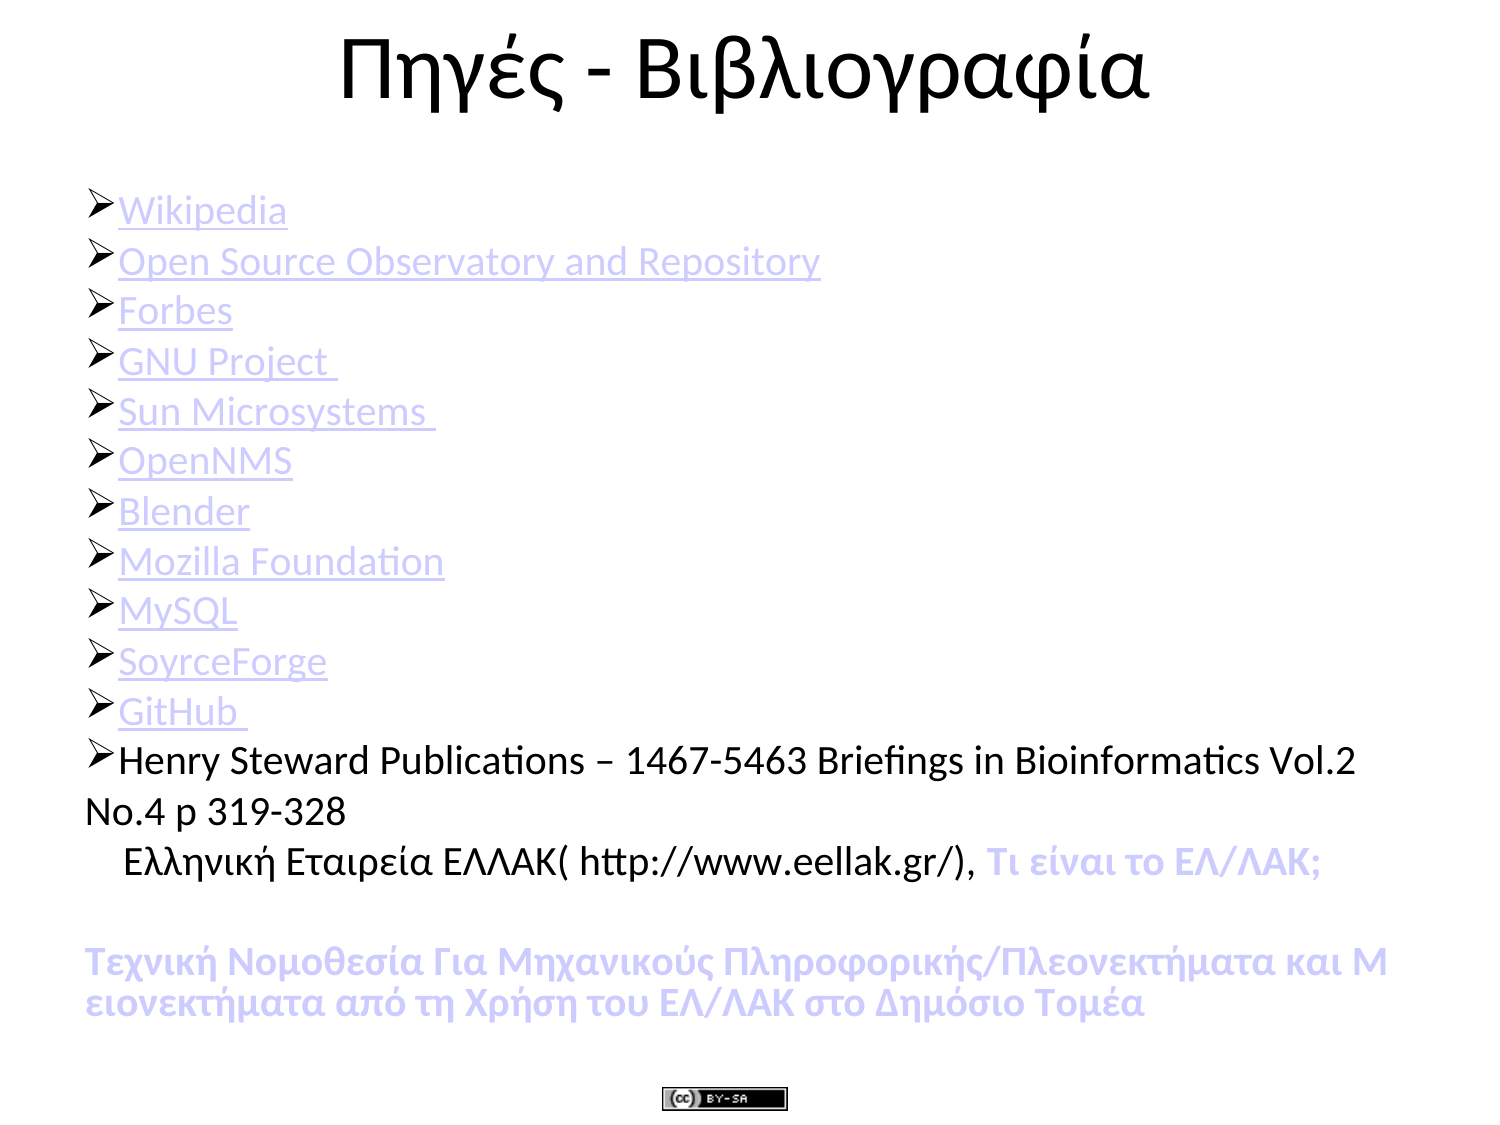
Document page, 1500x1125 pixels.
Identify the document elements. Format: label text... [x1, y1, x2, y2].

text_box Wikipedia Open Source Observatory and Repository Forbes GNU Project Sun Microsystems OpenNMS Blender Mozilla Foundation MySQL SoyrceForge GitHub Henry Steward Publications – 1467-5463 Briefings in Bioinformatics Vol.2 No.4 p 319-328 Ελληνική Εταιρεία ΕΛΛΑΚ( http://www.eellak.gr/), Τι είναι το ΕΛ/ΛΑΚ; Τεχνική Νομοθεσία Για Μηχανικούς Πληροφορικής/Πλεονεκτήματα και Μειονεκτήματα από τη Χρήση του ΕΛ/ΛΑΚ στο Δημόσιο Τομέα [70, 175, 1421, 919]
text_box Πηγές - Βιβλιογραφία [70, 0, 1421, 175]
picture [662, 1087, 788, 1111]
